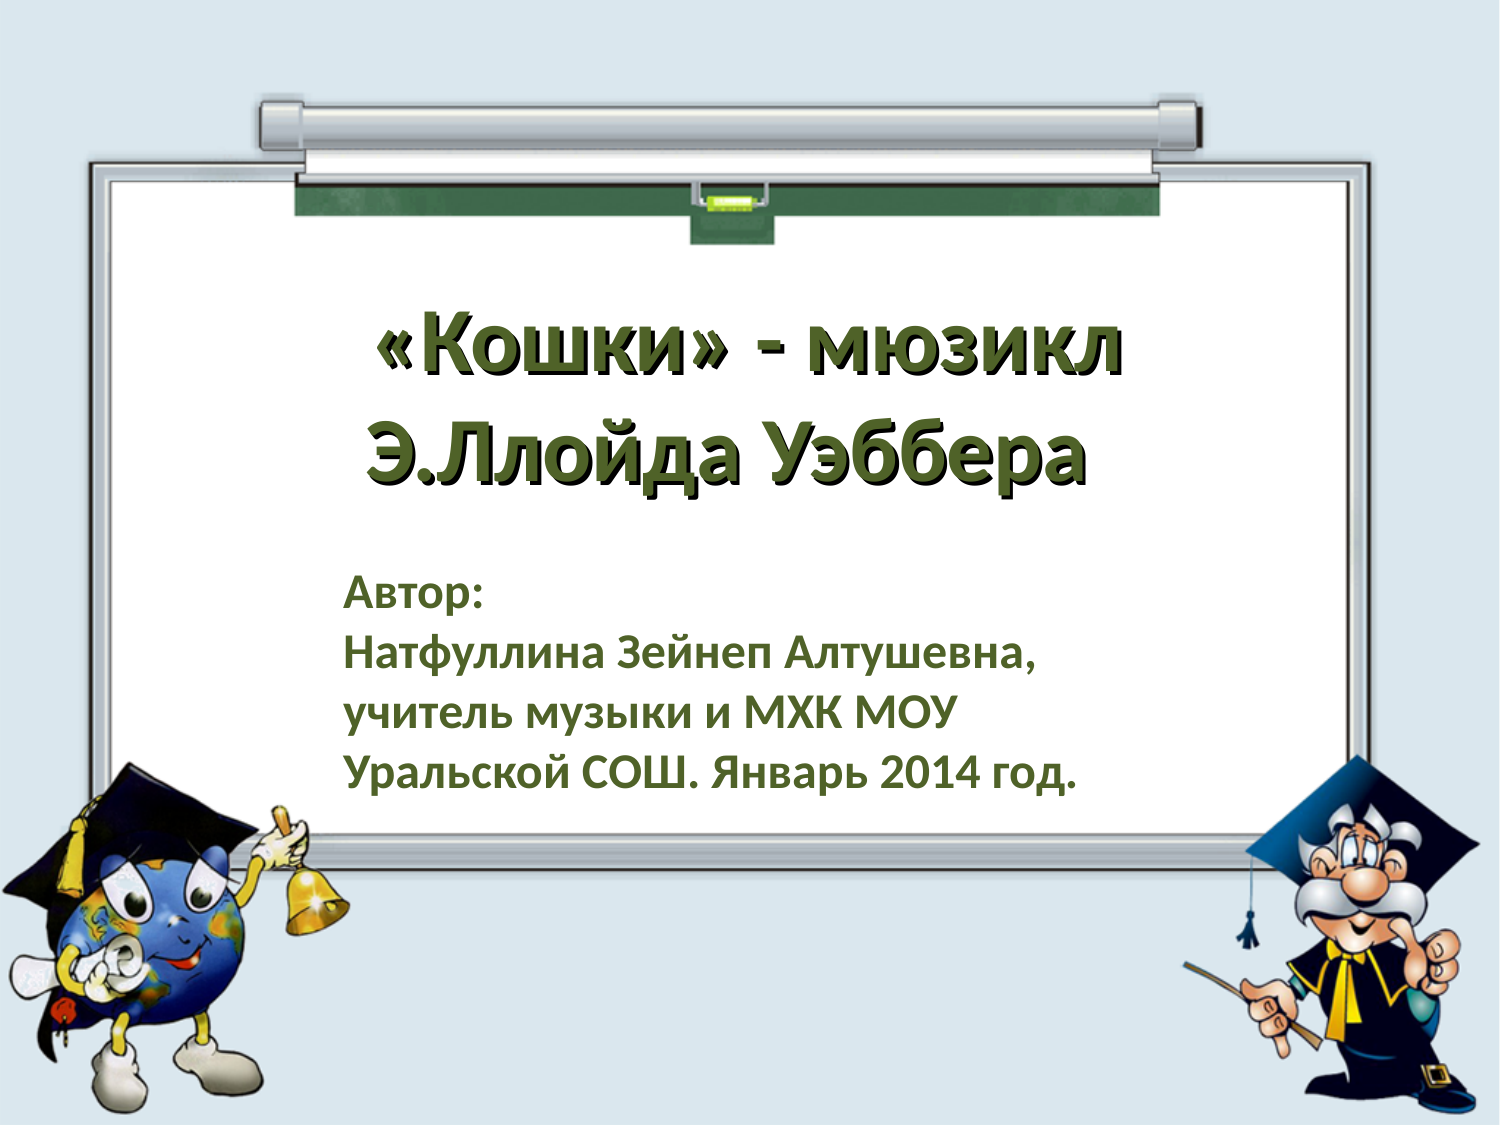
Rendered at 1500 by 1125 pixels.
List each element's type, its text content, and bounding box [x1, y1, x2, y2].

subtitle Автор: Натфуллина Зейнеп Алтушевна, учитель музыки и МХК МОУ Уральской СОШ. Январь 2014 год. [328, 550, 1149, 809]
title «Кошки» - мюзикл Э.Ллойда Уэббера [117, 269, 1336, 511]
